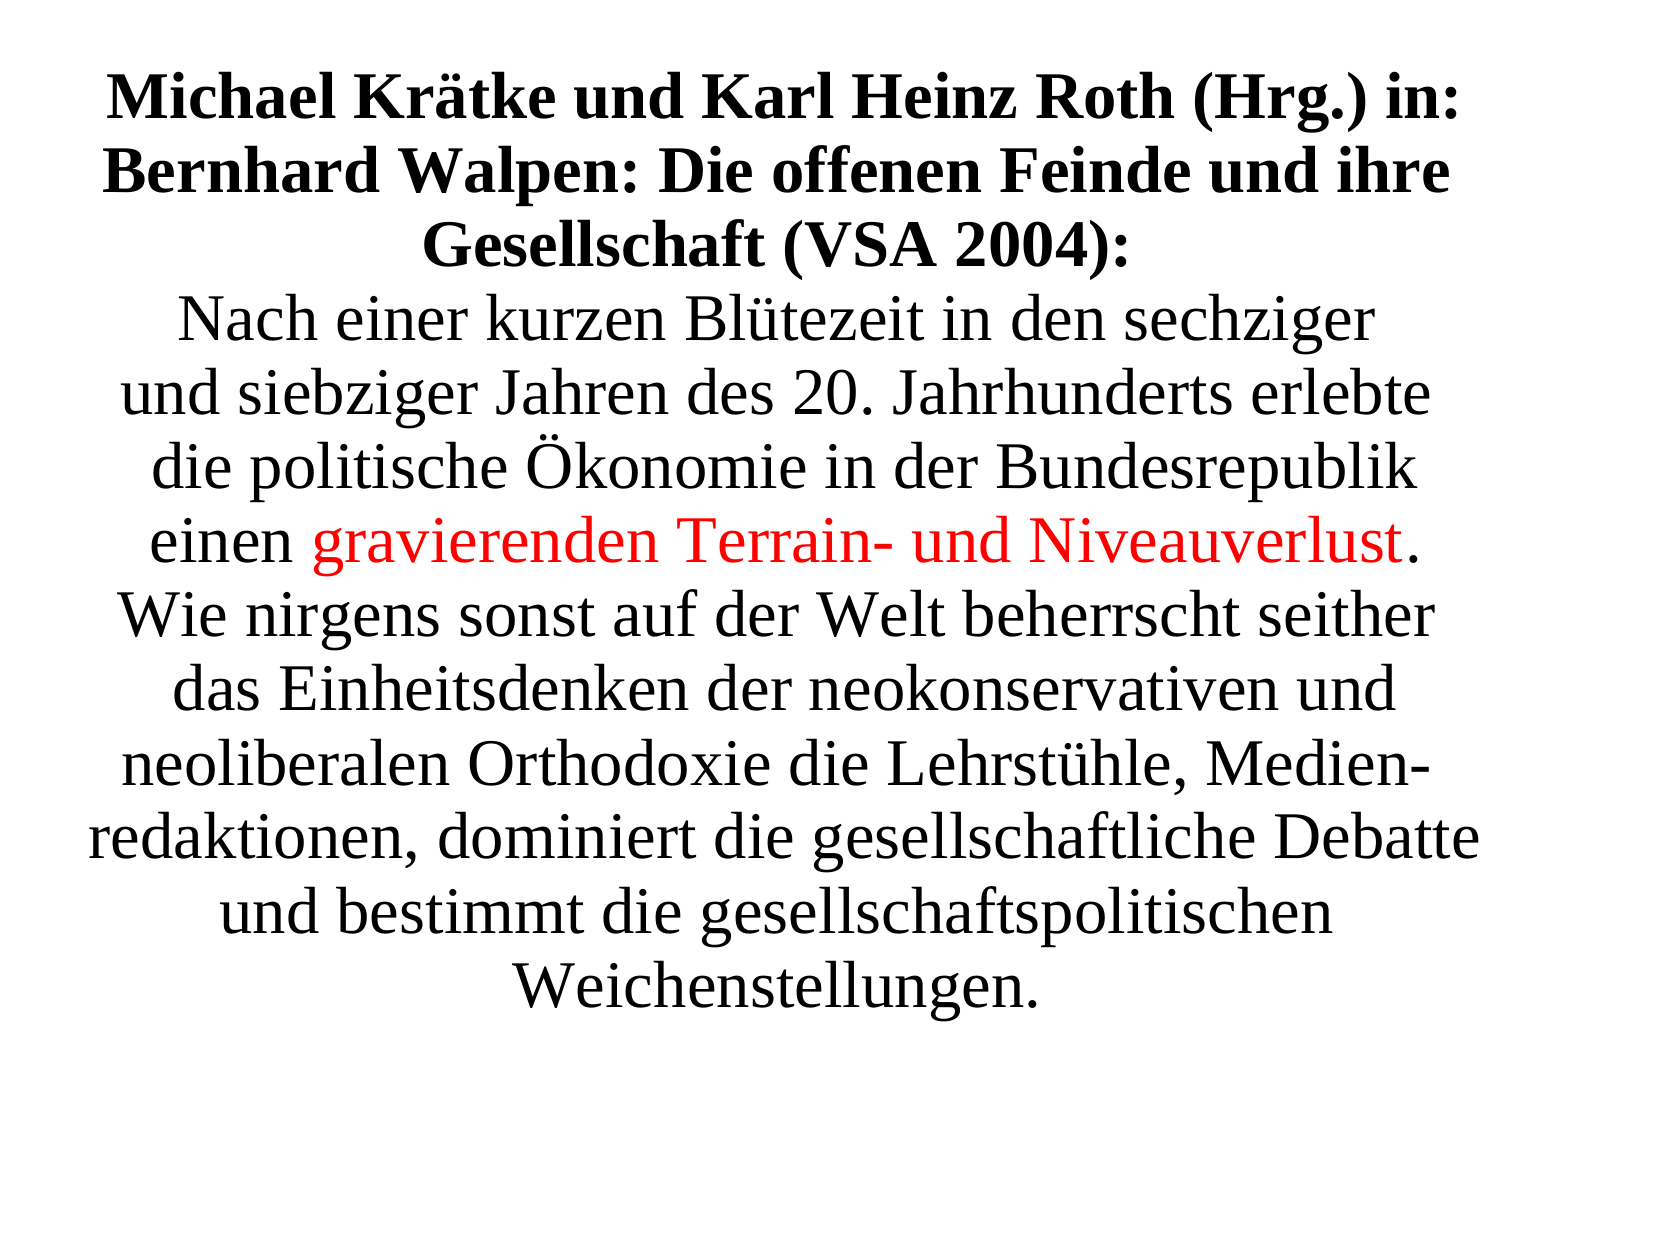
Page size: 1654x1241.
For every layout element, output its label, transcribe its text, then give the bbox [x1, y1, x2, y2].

text_box Michael Krätke und Karl Heinz Roth (Hrg.) in: Bernhard Walpen: Die offenen Feinde und ihre Gesellschaft (VSA 2004): Nach einer kurzen Blütezeit in den sechziger und siebziger Jahren des 20. Jahrhunderts erlebte die politische Ökonomie in der Bundesrepublik einen gravierenden Terrain- und Niveauverlust. Wie nirgens sonst auf der Welt beherrscht seither das Einheitsdenken der neokonservativen und neoliberalen Orthodoxie die Lehrstühle, Medien- redaktionen, dominiert die gesellschaftliche Debatte und bestimmt die gesellschaftspolitischen Weichenstellungen. [88, 58, 1572, 1174]
